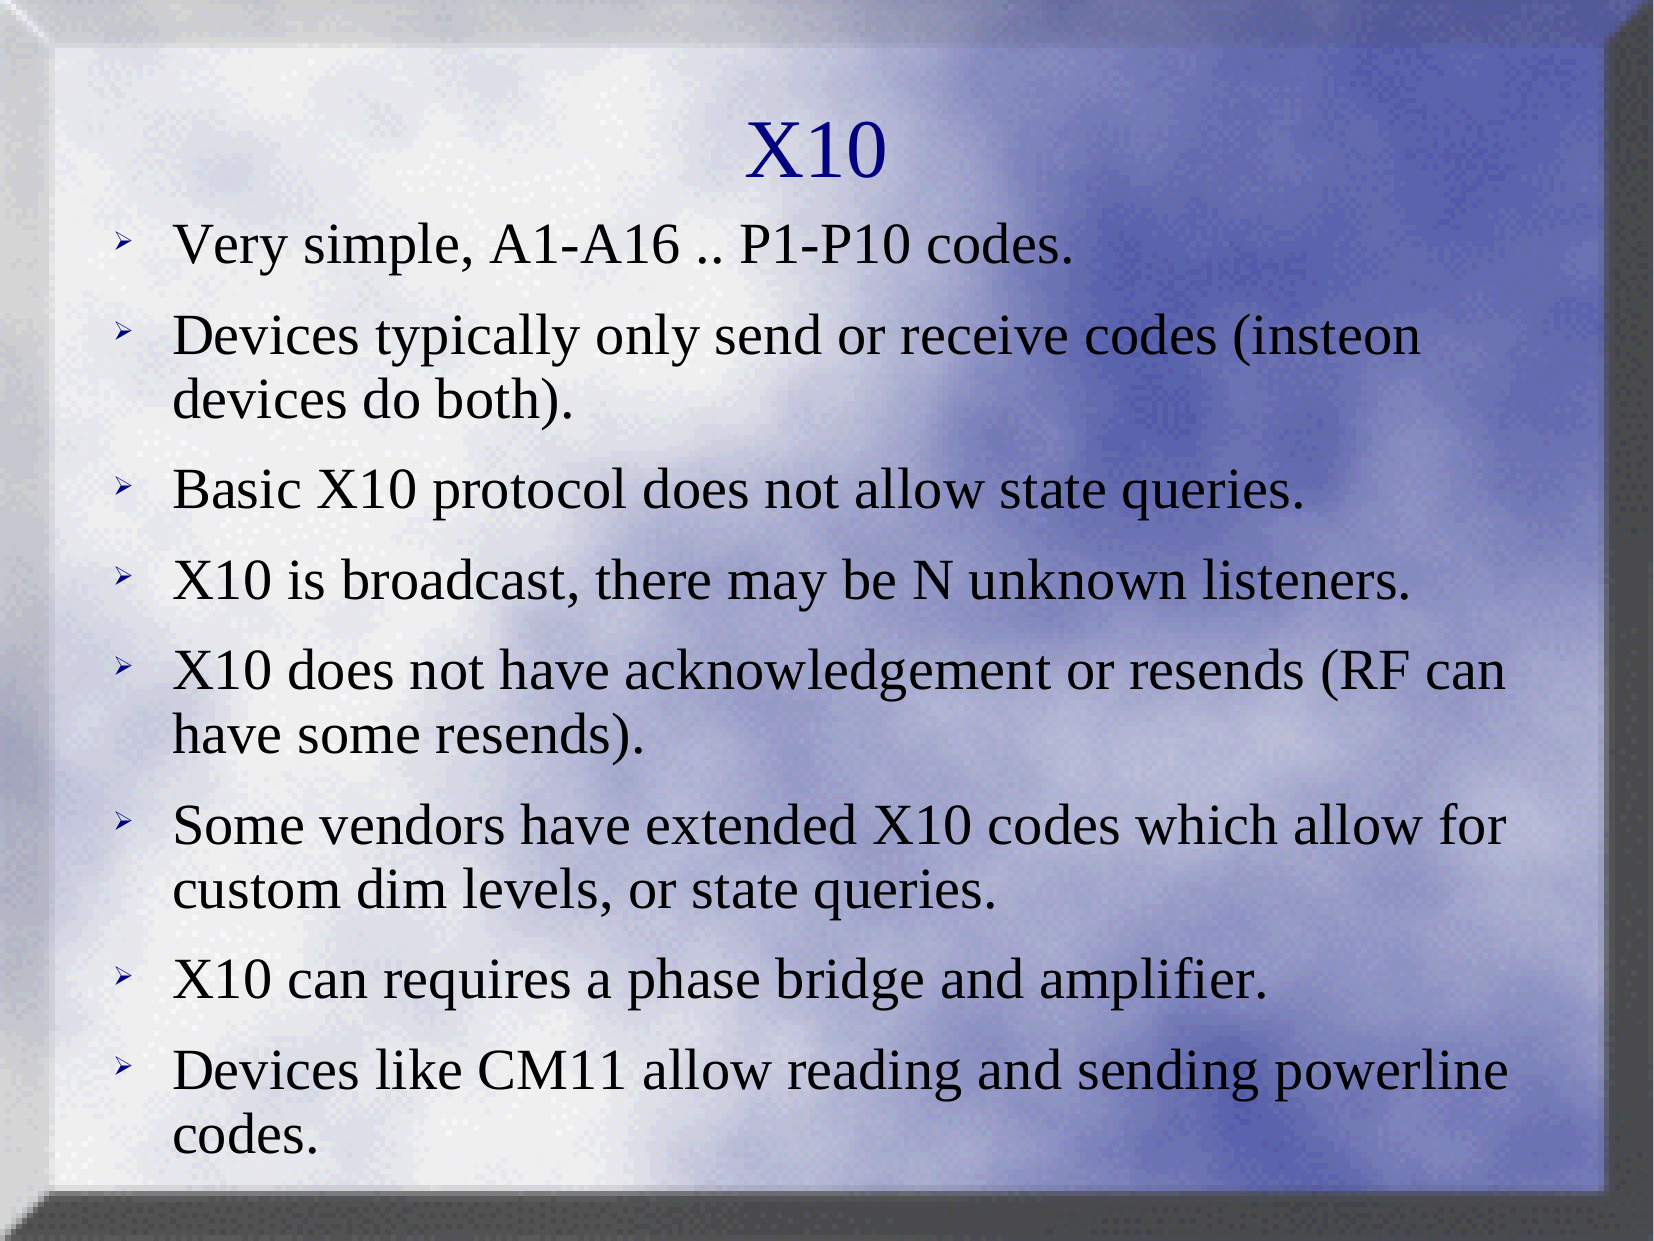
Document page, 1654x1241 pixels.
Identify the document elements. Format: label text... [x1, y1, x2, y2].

title X10 [197, 96, 1436, 203]
picture [0, 0, 1654, 1241]
list Very simple, A1-A16 .. P1-P10 codes. Devices typically only send or receive codes (insteon devices do both). Basic X10 protocol does not allow state queries. X10 is broadcast, there may be N unknown listeners. X10 does not have acknowledgement or resends (RF can have some resends). Some vendors have extended X10 codes which allow for custom dim levels, or state queries. X10 can requires a phase bridge and amplifier. Devices like CM11 allow reading and sending powerline codes. [113, 211, 1526, 1167]
